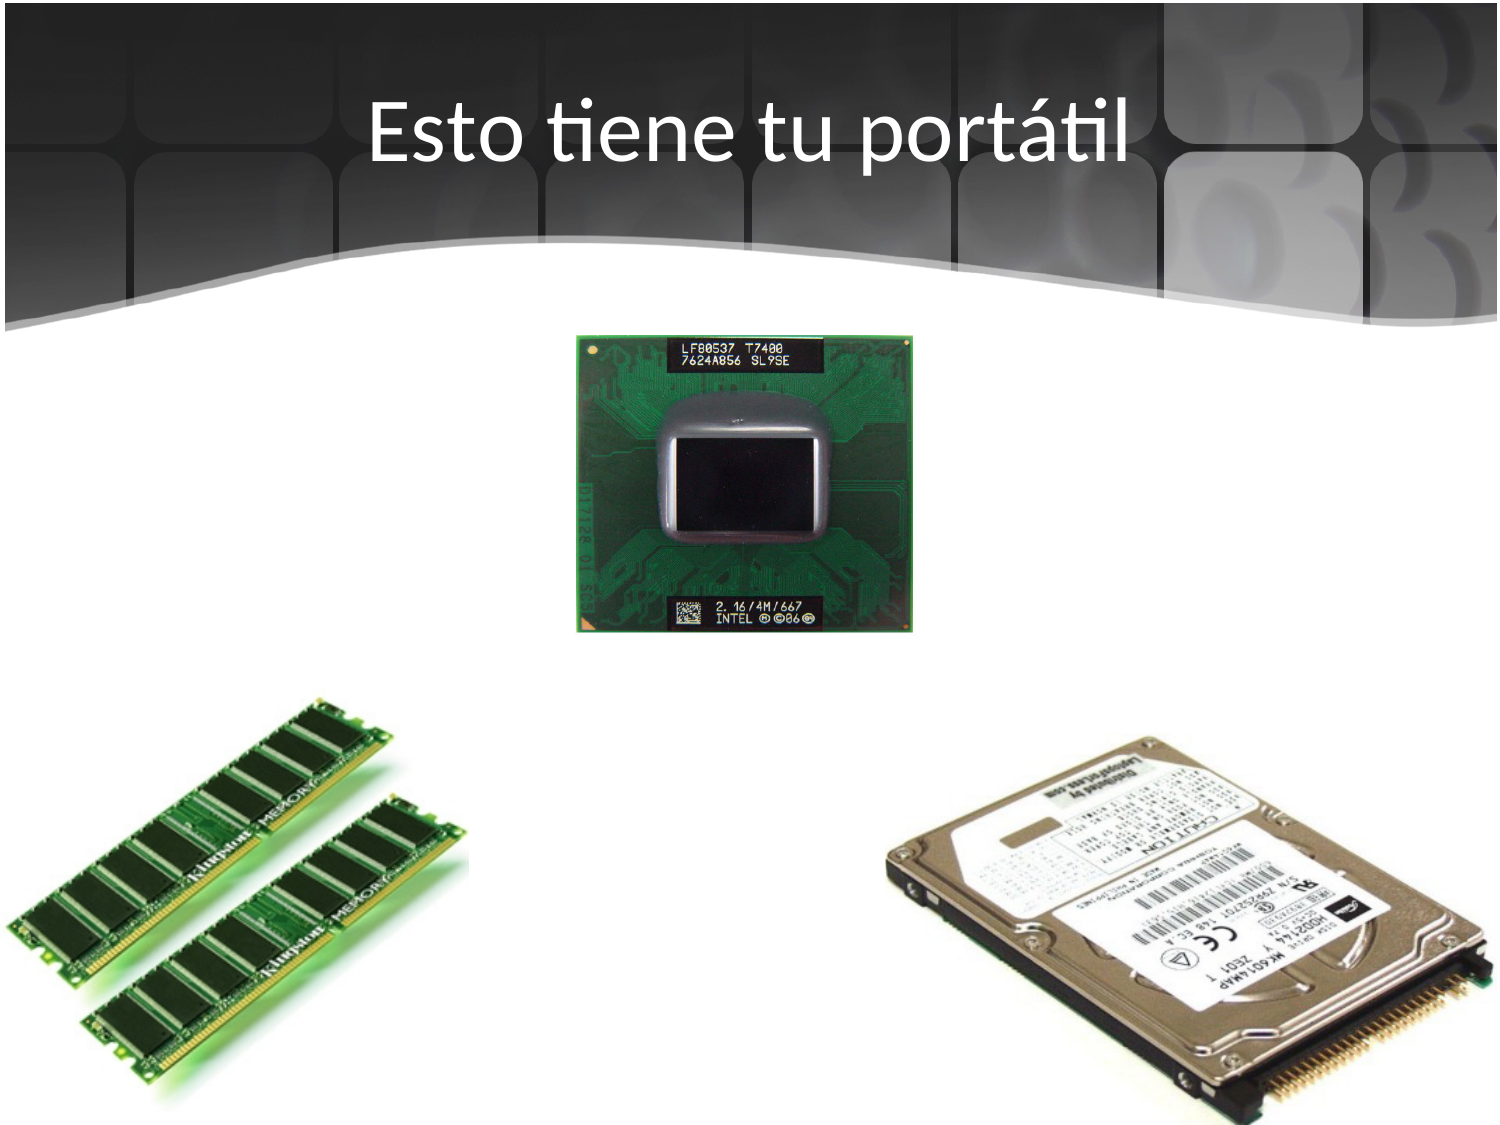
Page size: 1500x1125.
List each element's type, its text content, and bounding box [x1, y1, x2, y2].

picture [0, 0, 1500, 1125]
title Esto tiene tu portátil [75, 45, 1426, 233]
